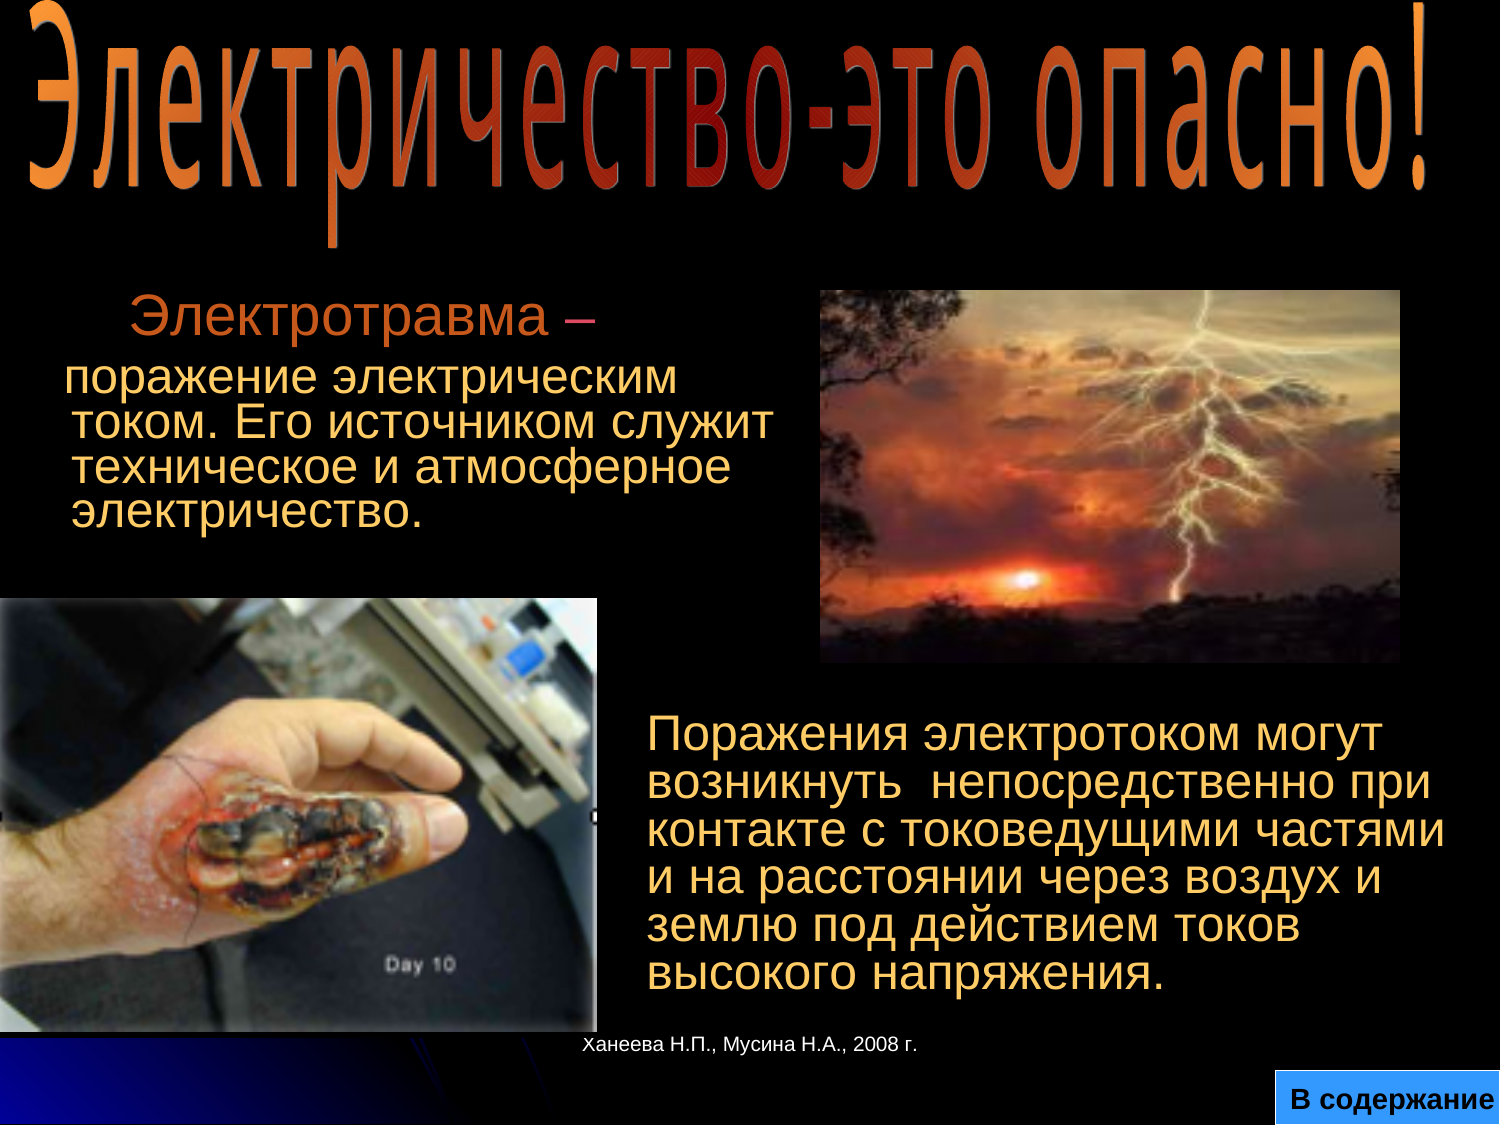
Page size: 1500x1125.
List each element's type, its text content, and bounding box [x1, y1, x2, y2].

text_box Электричество-это опасно! [1346, 45, 1390, 189]
text_box Электричество-это опасно! [583, 45, 618, 189]
text_box Электричество-это опасно! [1103, 48, 1144, 187]
text_box Электричество-это опасно! [222, 48, 261, 187]
text_box Электричество-это опасно! [29, 0, 78, 189]
text_box Электричество-это опасно! [328, 45, 371, 248]
text_box Электричество-это опасно! [892, 48, 932, 187]
text_box Электричество-это опасно! [745, 45, 790, 189]
text_box Электричество-это опасно! [93, 48, 137, 188]
text_box Электричество-это опасно! [1166, 45, 1206, 189]
text_box Электричество-это опасно! [944, 45, 989, 189]
text_box Электричество-это опасно! [159, 45, 201, 189]
text_box Электричество-это опасно! [271, 48, 311, 187]
picture [820, 290, 1400, 664]
text_box В содержание [1275, 1070, 1500, 1125]
text_box Электричество-это опасно! [630, 48, 669, 187]
text_box Электричество-это опасно! [1281, 48, 1323, 187]
text_box Электричество-это опасно! [1036, 45, 1081, 189]
text_box Поражения электротоком могут возникнуть непосредственно при контакте с токоведущими частями и на расстоянии через воздух и землю под действием токов высокого напряжения. [631, 704, 1500, 1008]
picture [0, 597, 597, 1032]
text_box Электричество-это опасно! [1227, 45, 1263, 189]
text_box Электричество-это опасно! [1413, 2, 1423, 135]
list Электротравма – поражение электрическим током. Его источником служит техническое и атмосферное электричество. [0, 286, 852, 606]
text_box Электричество-это опасно! [392, 48, 435, 187]
text_box Электричество-это опасно! [686, 48, 727, 187]
text_box Электричество-это опасно! [459, 48, 500, 187]
text_box Электричество-это опасно! [523, 45, 564, 189]
text_box Электричество-это опасно! [843, 45, 880, 189]
